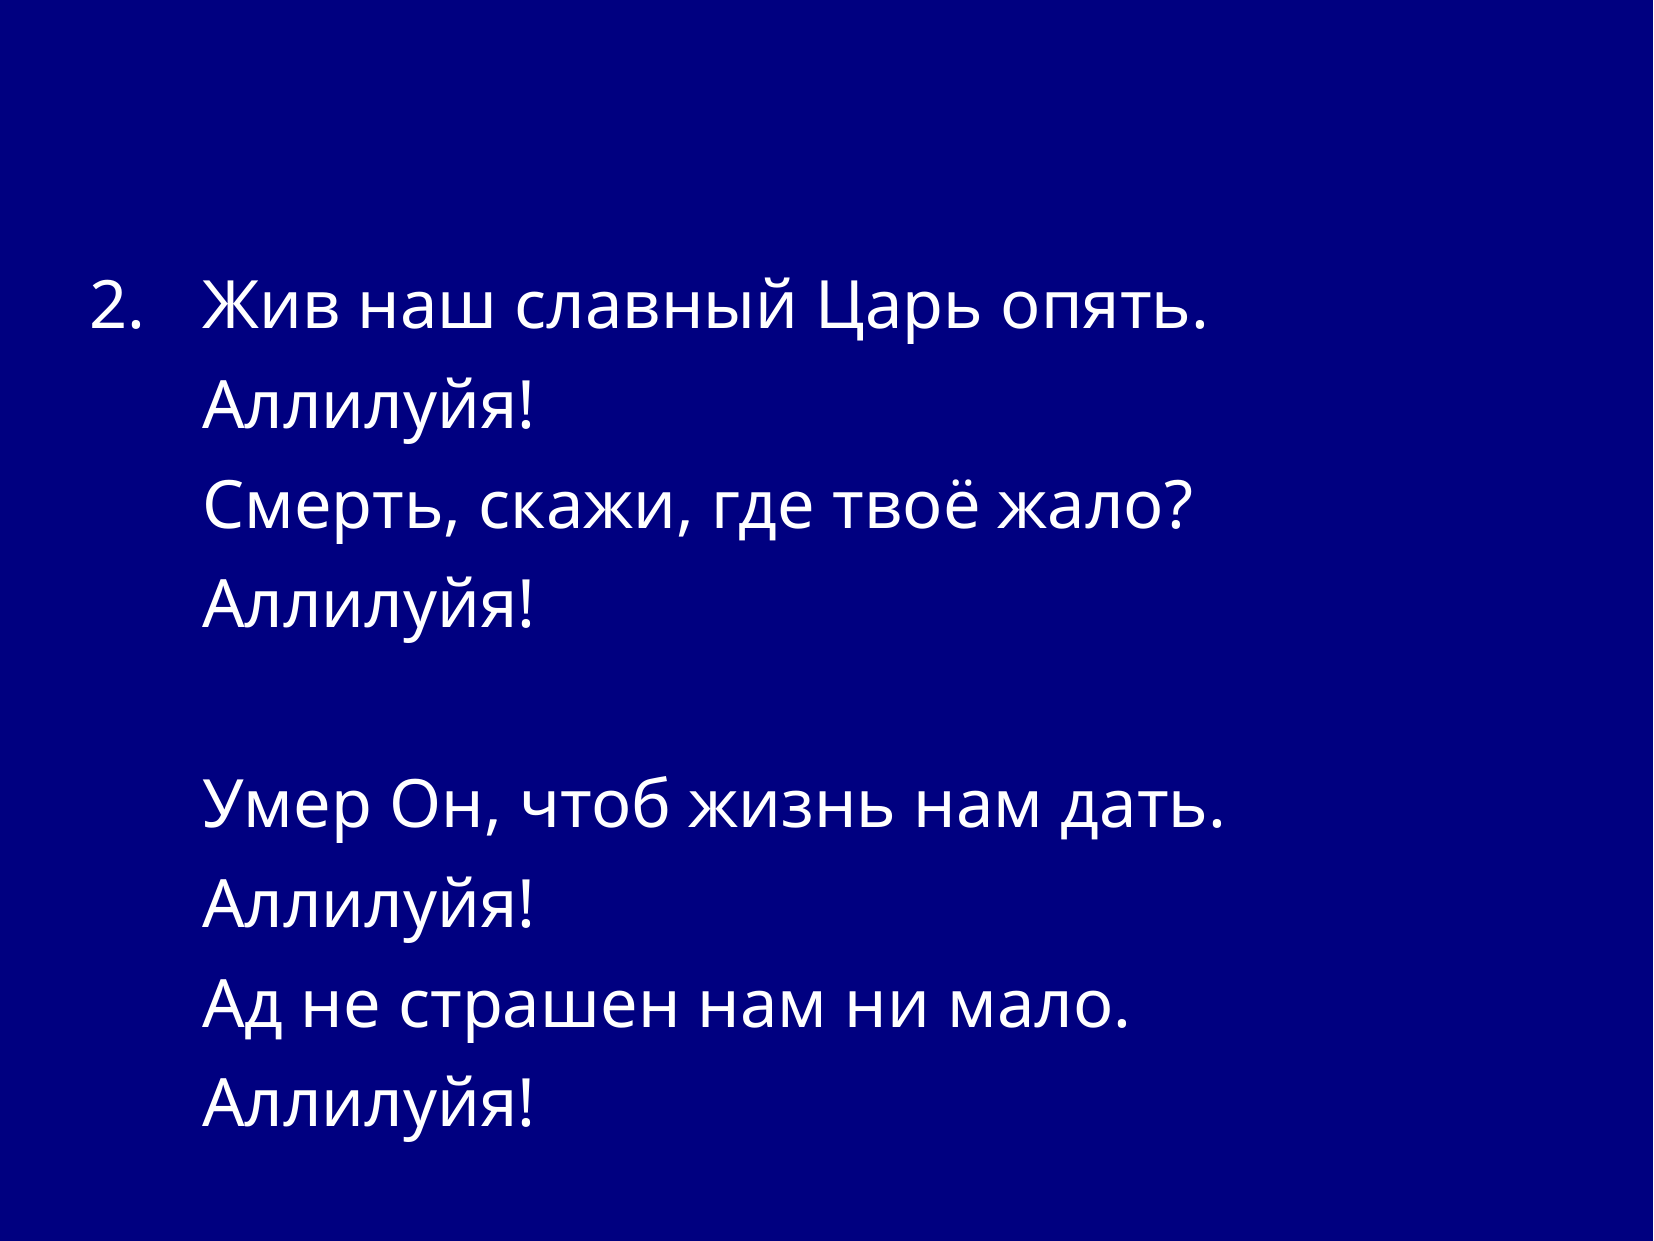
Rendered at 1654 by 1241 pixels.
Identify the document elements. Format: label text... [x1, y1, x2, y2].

text_box 2. Жив наш славный Царь опять. Аллилуйя! Смерть, скажи, где твоё жало? Аллилуйя! Умер Он, чтоб жизнь нам дать. Аллилуйя! Ад не страшен нам ни мало. Аллилуйя! [75, 150, 1576, 1163]
